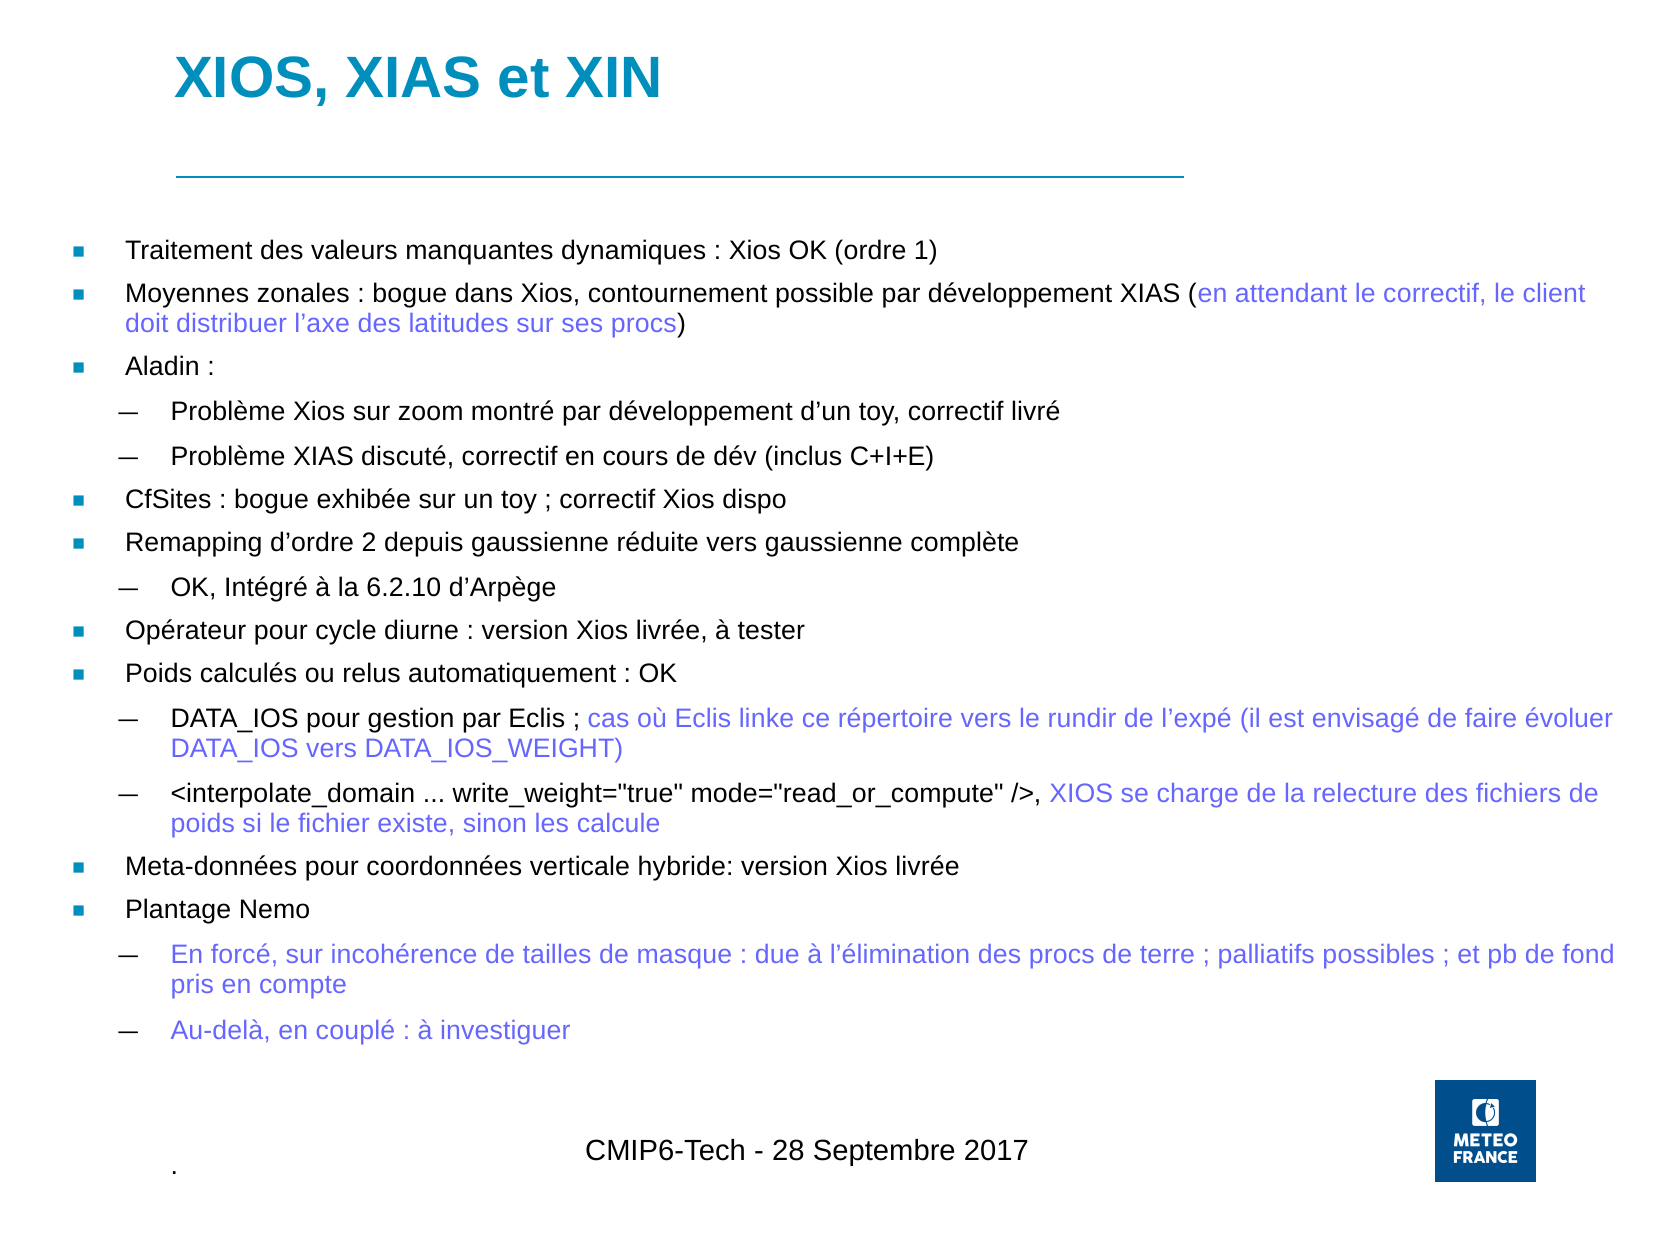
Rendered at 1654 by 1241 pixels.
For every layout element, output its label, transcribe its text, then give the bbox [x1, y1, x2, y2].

title XIOS, XIAS et XIN [174, 0, 1654, 156]
list Traitement des valeurs manquantes dynamiques : Xios OK (ordre 1) Moyennes zonales : bogue dans Xios, contournement possible par développement XIAS (en attendant le correctif, le client doit distribuer l’axe des latitudes sur ses procs) Aladin : Problème Xios sur zoom montré par développement d’un toy, correctif livré Problème XIAS discuté, correctif en cours de dév (inclus C+I+E) CfSites : bogue exhibée sur un toy ; correctif Xios dispo Remapping d’ordre 2 depuis gaussienne réduite vers gaussienne complète OK, Intégré à la 6.2.10 d’Arpège Opérateur pour cycle diurne : version Xios livrée, à tester Poids calculés ou relus automatiquement : OK DATA_IOS pour gestion par Eclis ; cas où Eclis linke ce répertoire vers le rundir de l’expé (il est envisagé de faire évoluer DATA_IOS vers DATA_IOS_WEIGHT) <interpolate_domain ... write_weight="true" mode="read_or_compute" />, XIOS se charge de la relecture des fichiers de poids si le fichier existe, sinon les calcule Meta-données pour coordonnées verticale hybride: version Xios livrée Plantage Nemo En forcé, sur incohérence de tailles de masque : due à l’élimination des procs de terre ; palliatifs possibles ; et pb de fond pris en compte Au-delà, en couplé : à investiguer . [60, 235, 1628, 1188]
